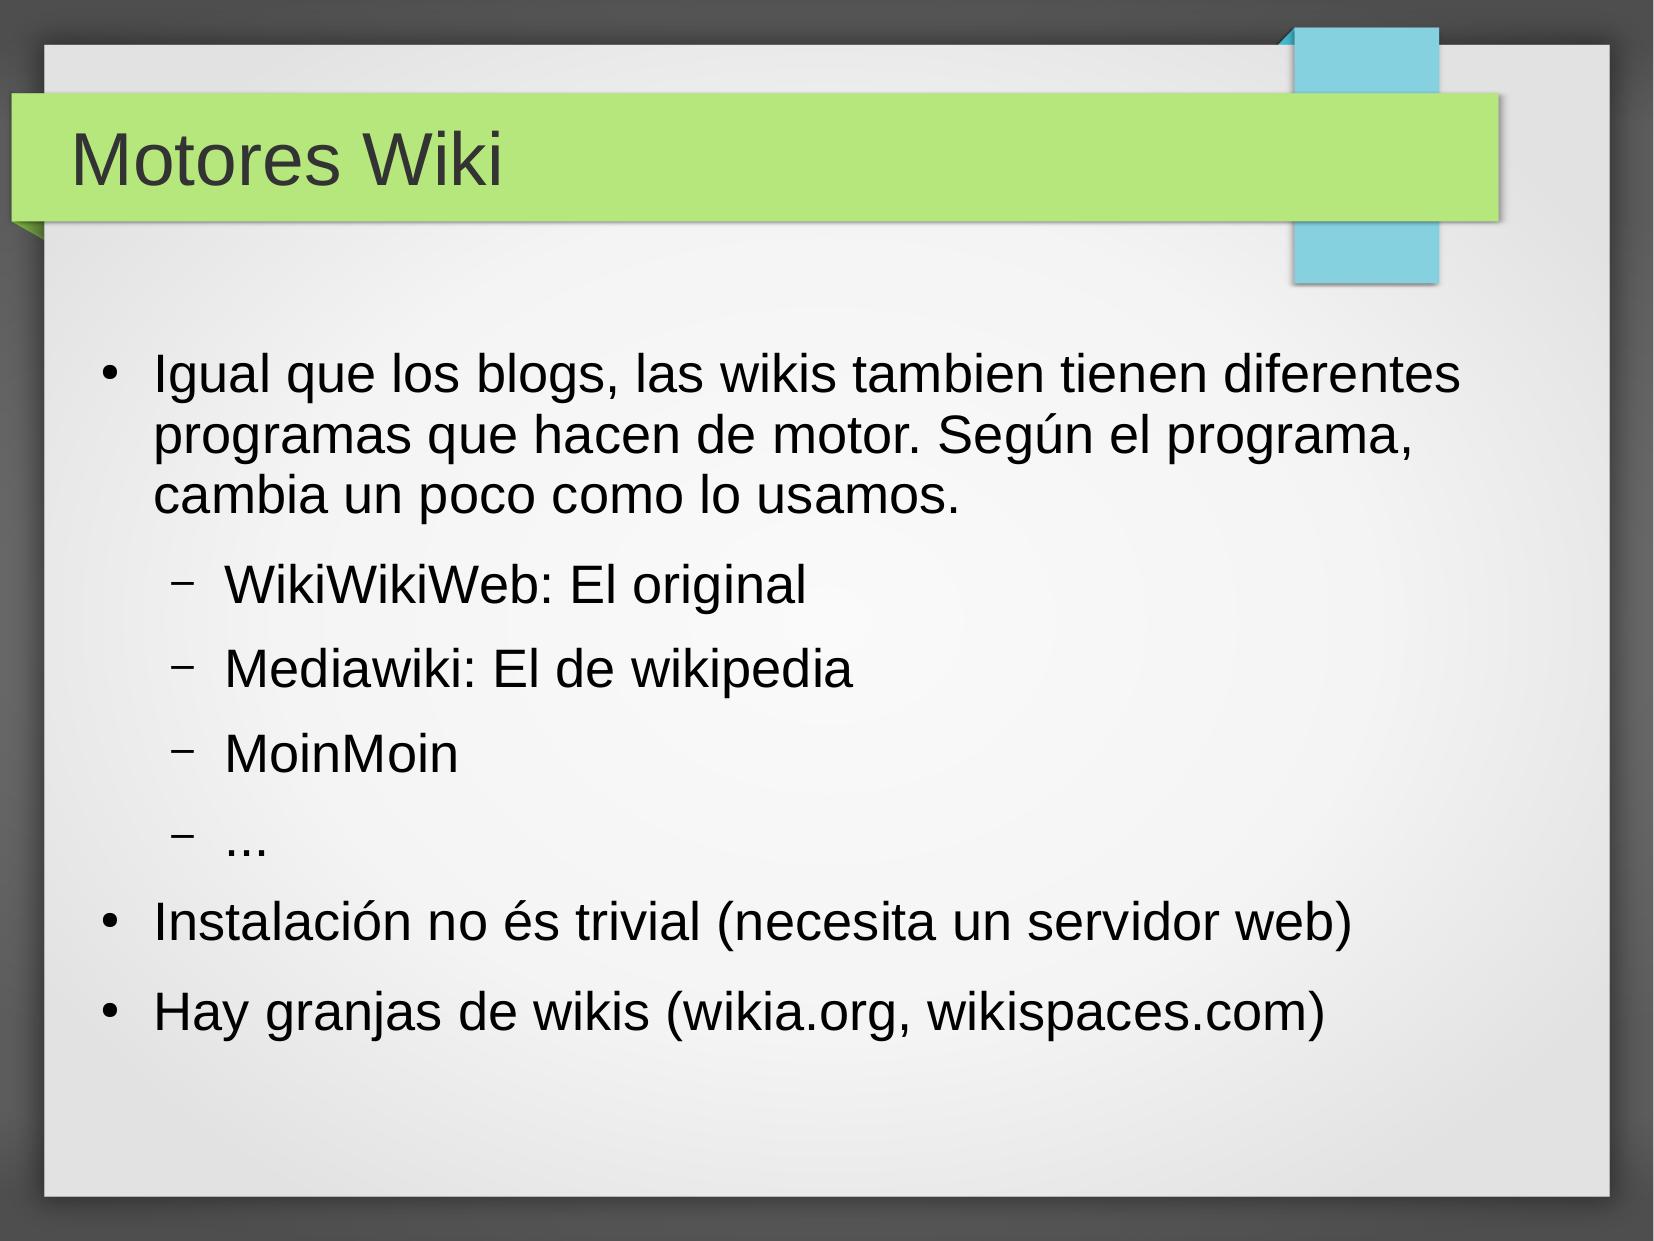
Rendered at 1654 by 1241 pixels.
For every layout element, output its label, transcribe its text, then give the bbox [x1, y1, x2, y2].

title Motores Wiki [70, 106, 1229, 213]
list Igual que los blogs, las wikis tambien tienen diferentes programas que hacen de motor. Según el programa, cambia un poco como lo usamos. WikiWikiWeb: El original Mediawiki: El de wikipedia MoinMoin ... Instalación no és trivial (necesita un servidor web) Hay granjas de wikis (wikia.org, wikispaces.com) [82, 343, 1538, 1063]
picture [0, 0, 1654, 1241]
